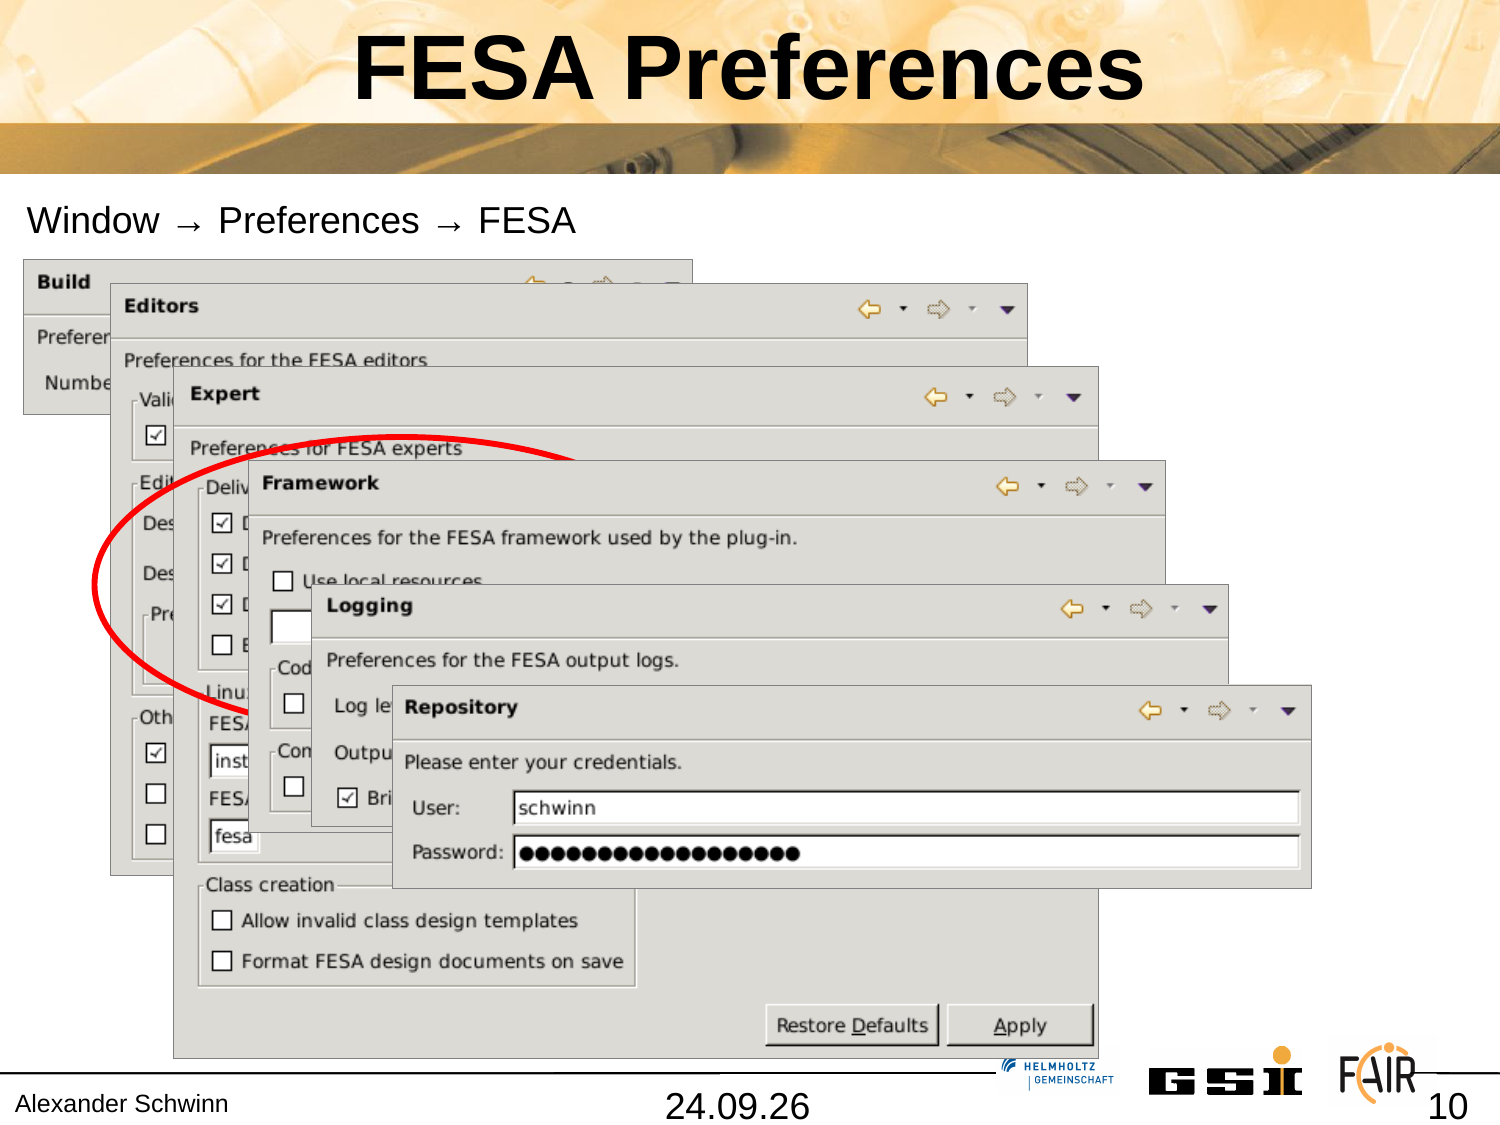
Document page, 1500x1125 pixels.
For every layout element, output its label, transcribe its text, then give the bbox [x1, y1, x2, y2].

picture [1328, 1034, 1439, 1106]
text_box Window → Preferences → FESA [11, 188, 592, 249]
picture [1149, 1046, 1302, 1095]
picture [0, 126, 1500, 175]
title FESA Preferences [0, 0, 1500, 126]
picture [23, 259, 1312, 1095]
